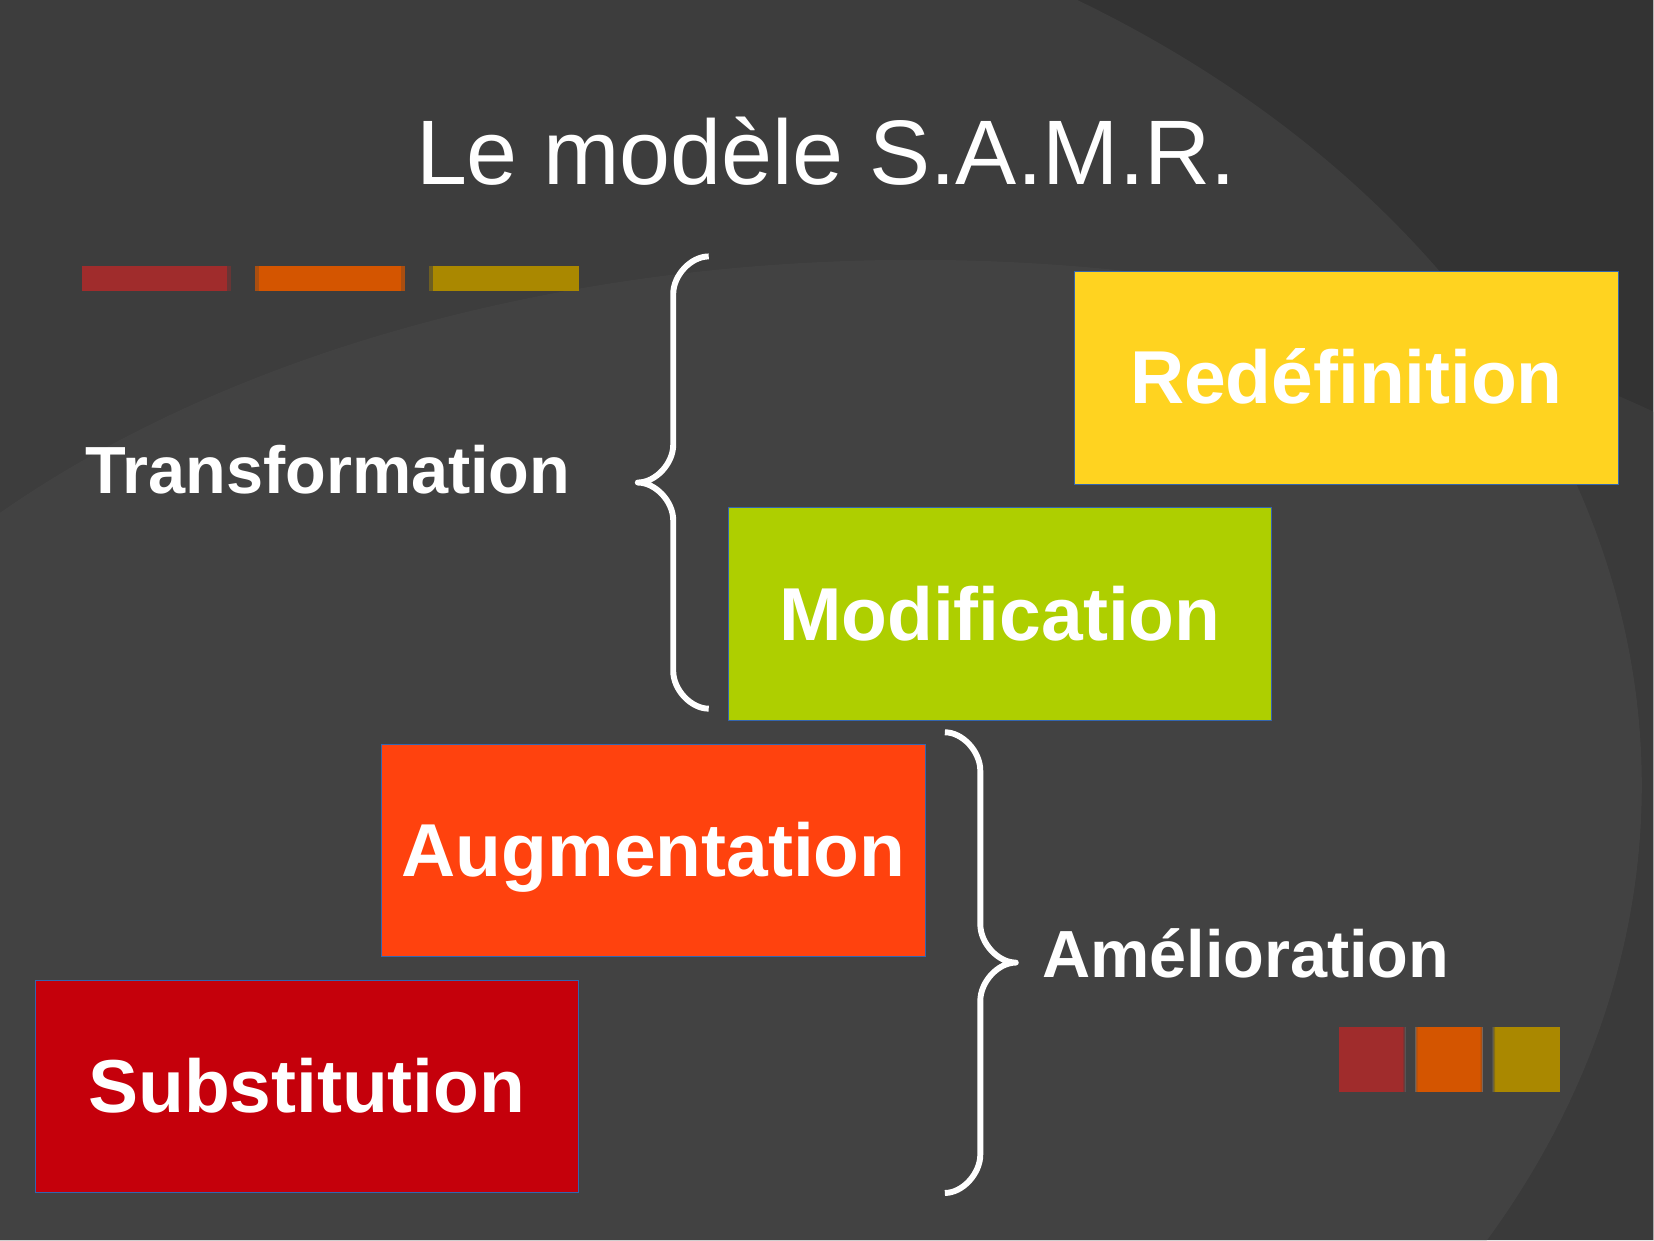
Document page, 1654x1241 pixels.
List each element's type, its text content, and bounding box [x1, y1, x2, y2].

text_box Amélioration [1027, 909, 1583, 1016]
text_box Modification [728, 507, 1272, 721]
text_box Transformation [70, 425, 626, 532]
title Le modèle S.A.M.R. [82, 49, 1571, 257]
text_box Redéfinition [1074, 271, 1619, 485]
text_box Augmentation [381, 744, 926, 957]
picture [82, 266, 579, 291]
picture [1339, 1027, 1560, 1092]
text_box Substitution [35, 980, 579, 1193]
